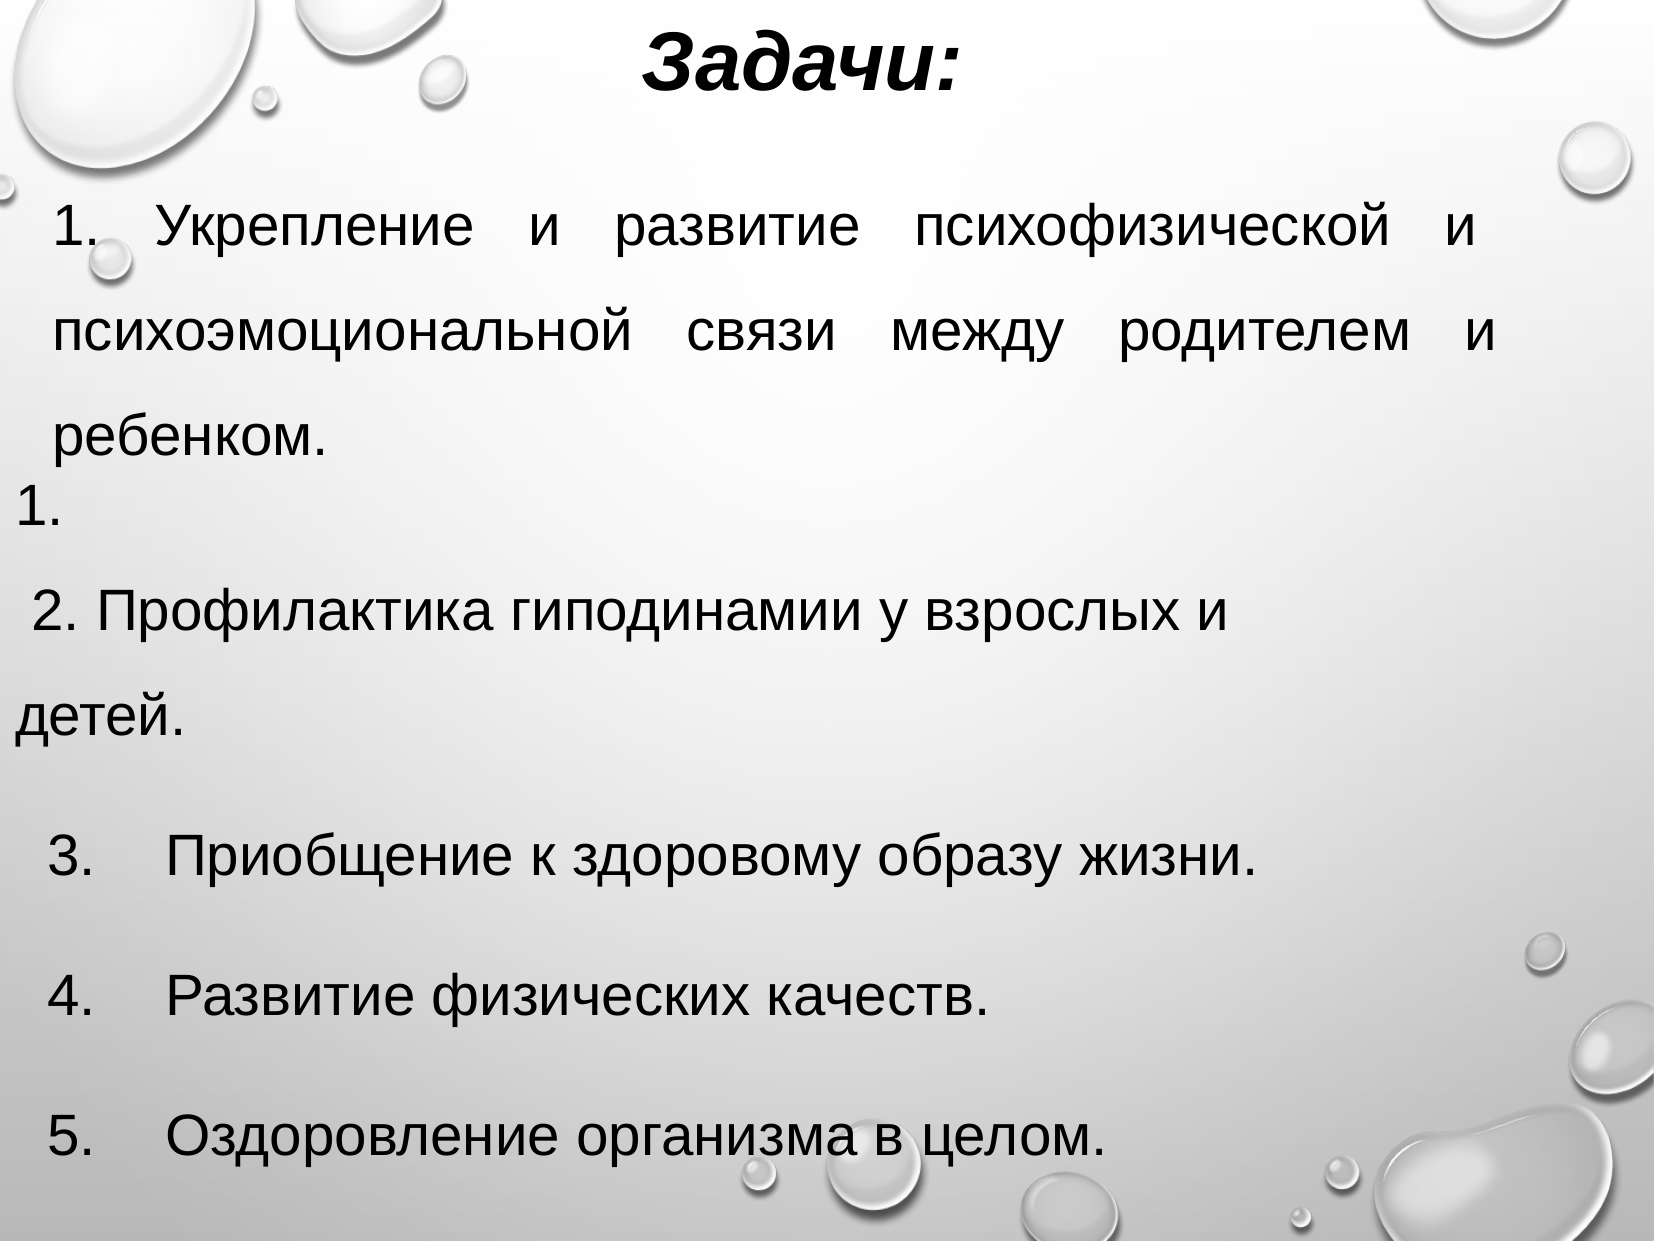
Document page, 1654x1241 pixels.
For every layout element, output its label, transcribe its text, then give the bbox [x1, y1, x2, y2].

text_box Задачи: 1. Укрепление и развитие психофизической и психоэмоциональной связи между родителем и ребенком. 2. Профилактика гиподинамии у взрослых и детей. 3. Приобщение к здоровому образу жизни. 4. Развитие физических качеств. 5. Оздоровление организма в целом. [0, 0, 1606, 1220]
